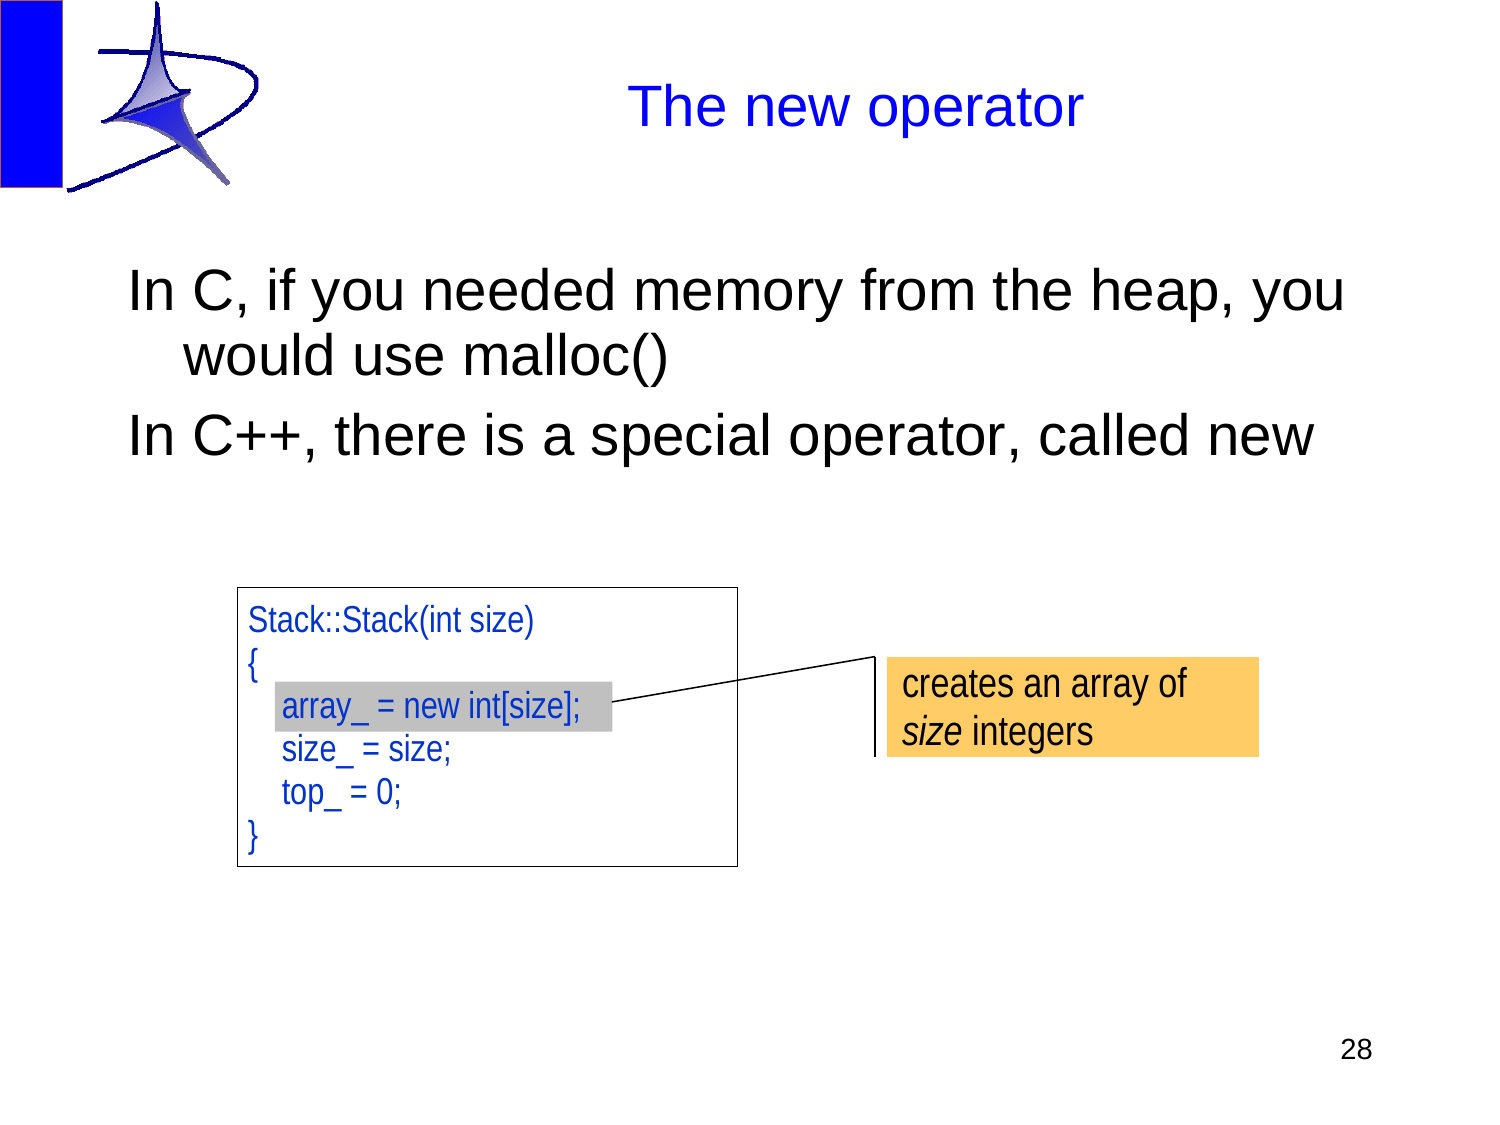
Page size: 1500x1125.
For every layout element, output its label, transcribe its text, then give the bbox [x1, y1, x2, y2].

list In C, if you needed memory from the heap, you would use malloc() In C++, there is a special operator, called new [112, 249, 1450, 570]
title The new operator [262, 24, 1450, 188]
text_box creates an array of size integers [887, 657, 1259, 757]
text_box Stack::Stack(int size) { array_ = new int[size]; size_ = size; top_ = 0; } [237, 587, 738, 867]
picture [62, 0, 263, 197]
